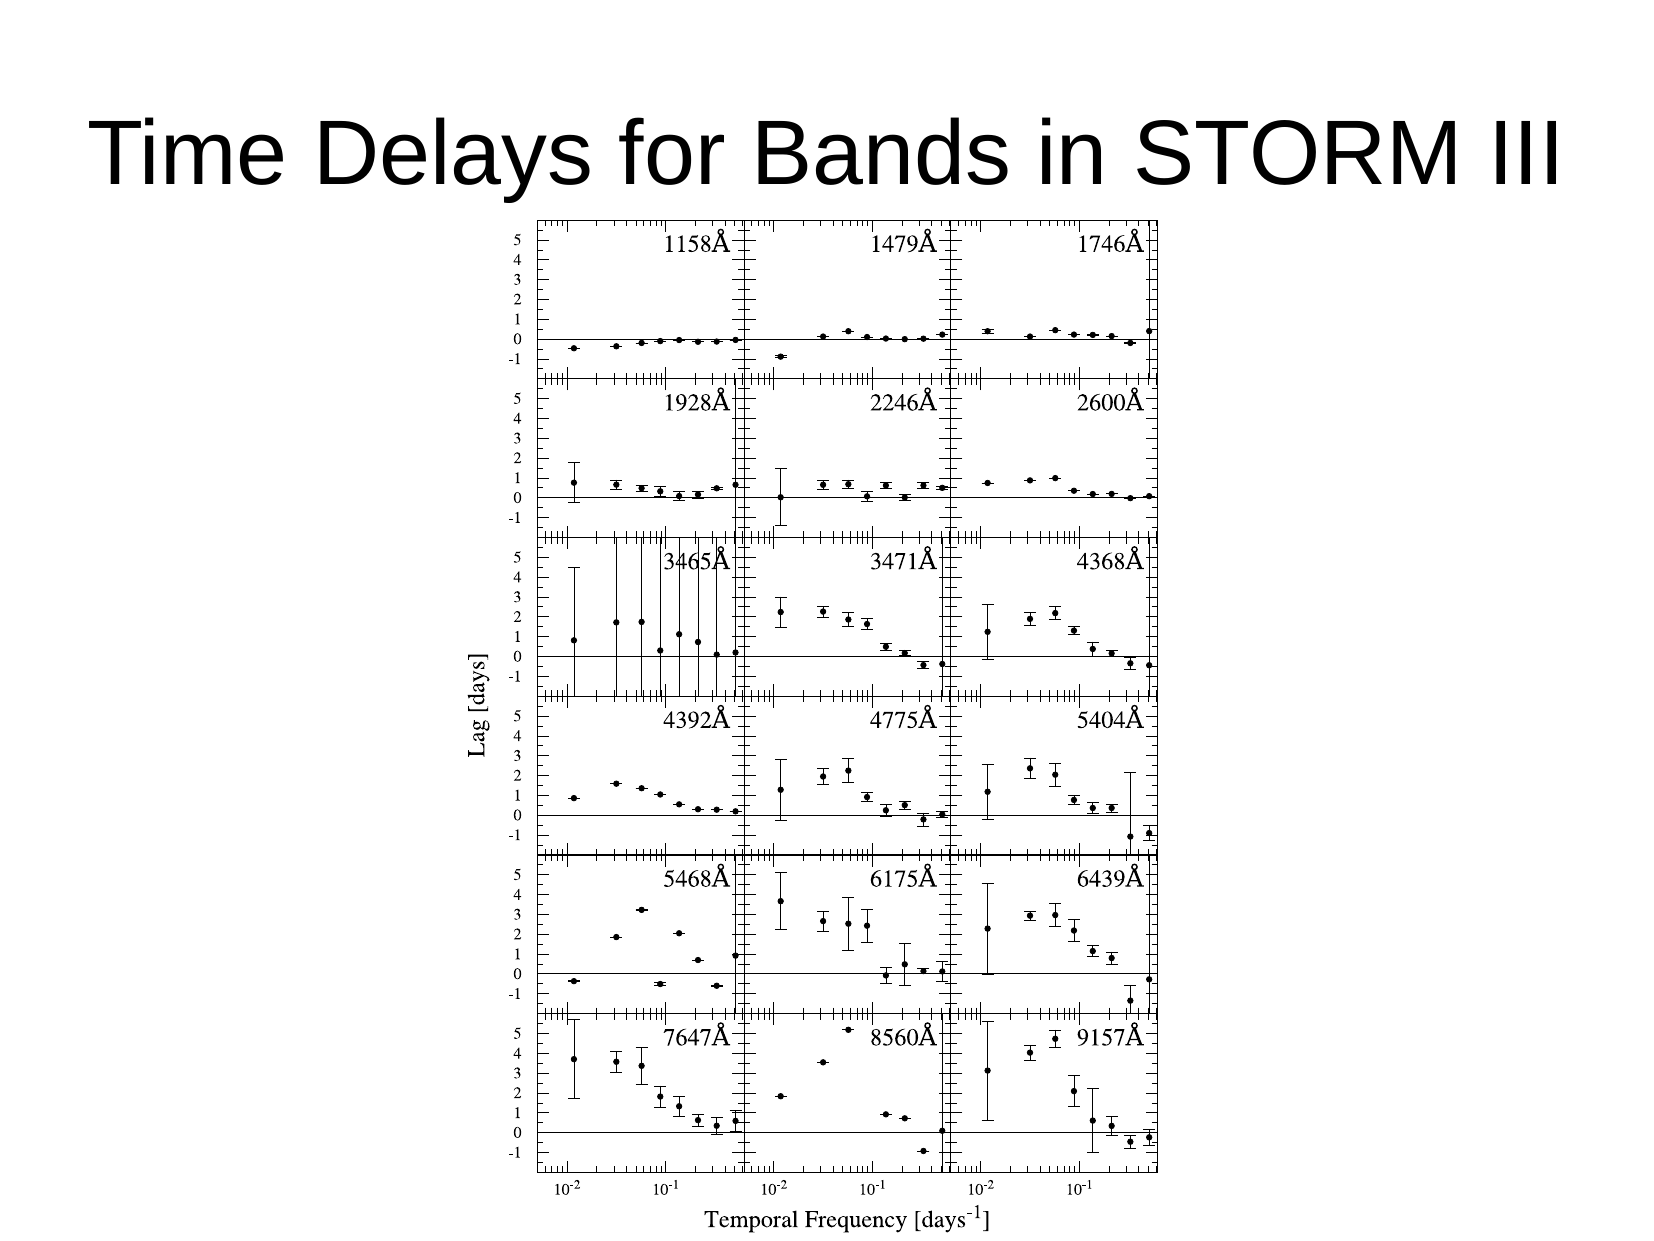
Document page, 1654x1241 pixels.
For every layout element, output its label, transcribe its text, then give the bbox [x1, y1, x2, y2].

title Time Delays for Bands in STORM III [82, 49, 1571, 257]
picture [380, 185, 1228, 1241]
